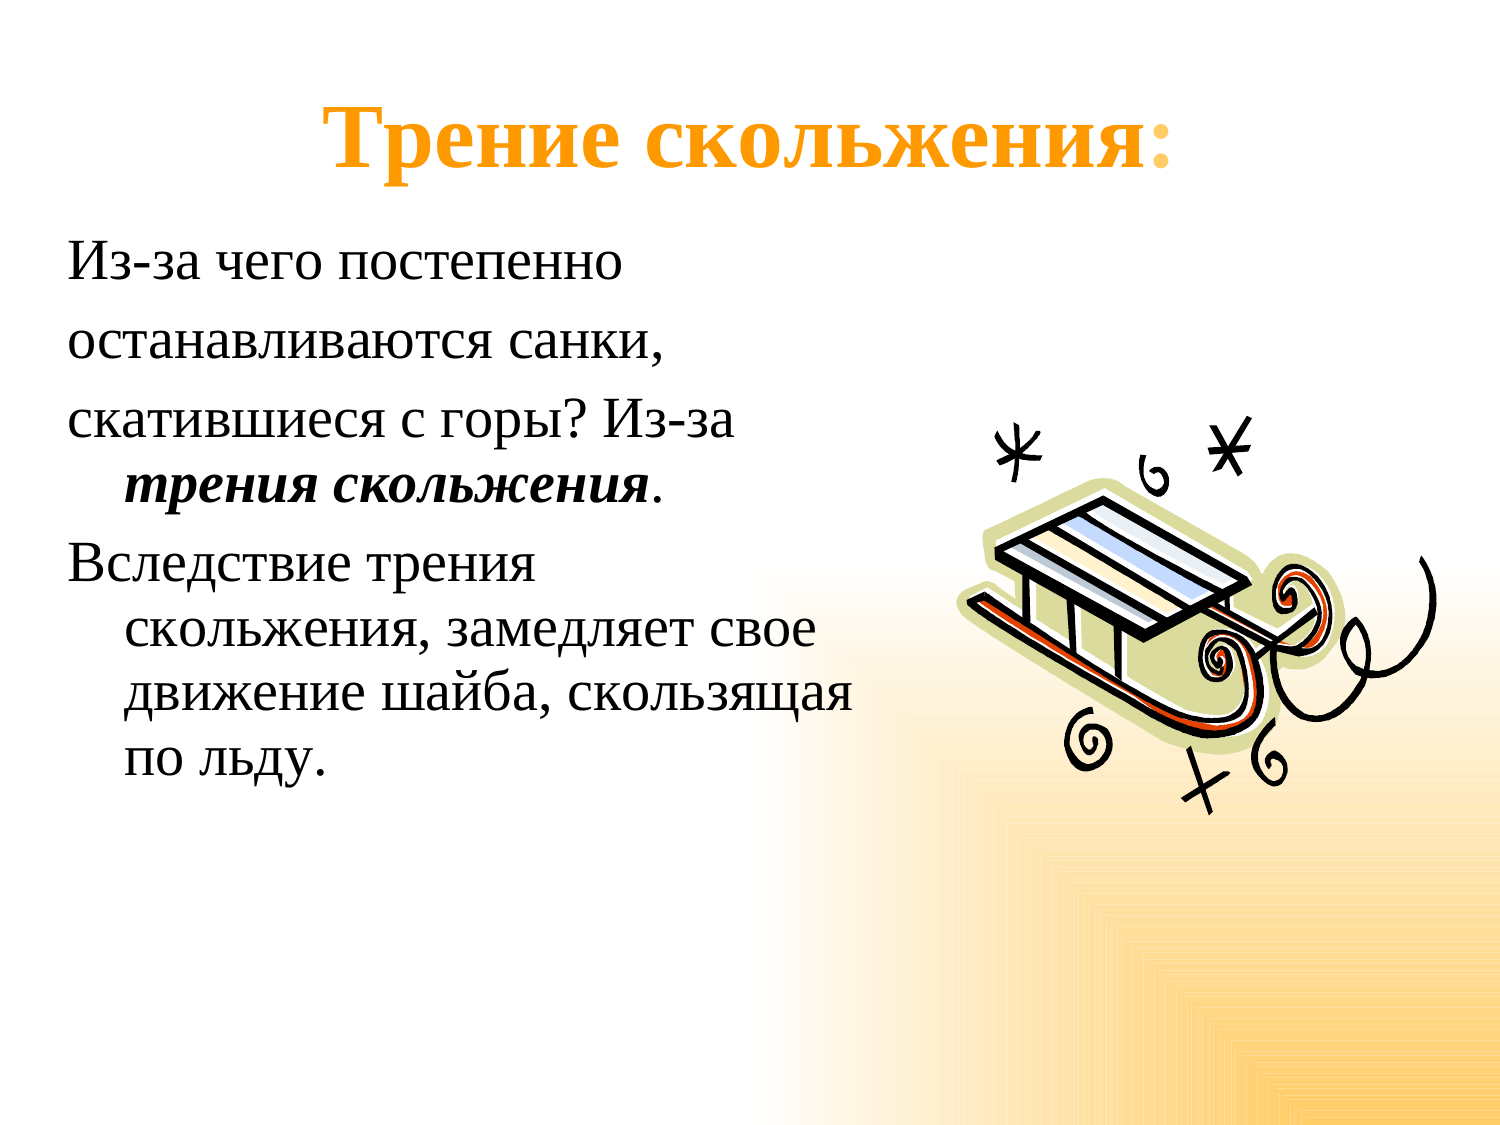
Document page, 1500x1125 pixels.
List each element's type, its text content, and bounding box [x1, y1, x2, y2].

list Из-за чего постепенно останавливаются санки, скатившиеся с горы? Из-за трения скольжения. Вследствие трения скольжения, замедляет свое движение шайба, скользящая по льду. [53, 220, 869, 958]
title Трение скольжения: [112, 42, 1388, 231]
picture [950, 408, 1443, 823]
